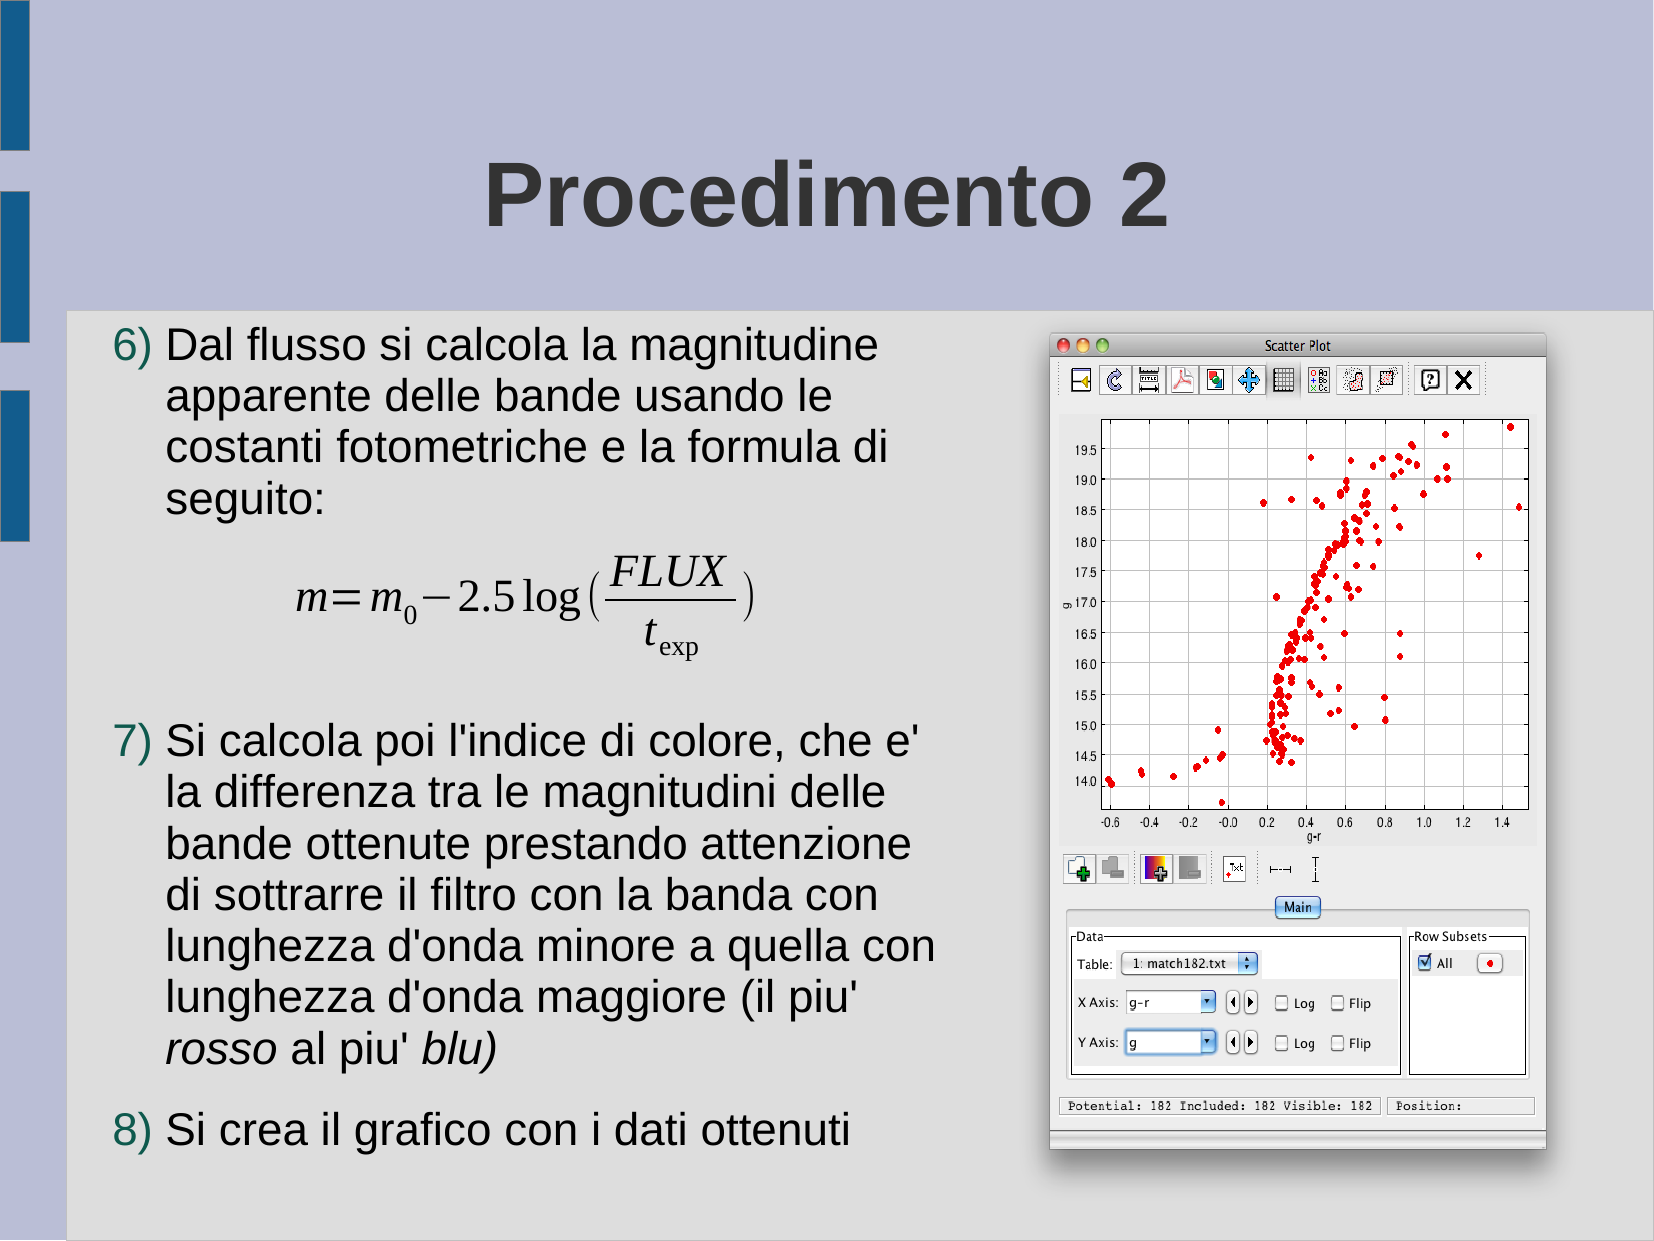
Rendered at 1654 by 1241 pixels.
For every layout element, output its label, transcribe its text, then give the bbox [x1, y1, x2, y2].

chart [282, 545, 768, 662]
list Dal flusso si calcola la magnitudine apparente delle bande usando le costanti fotometriche e la formula di seguito: Si calcola poi l'indice di colore, che e' la differenza tra le magnitudini delle bande ottenute prestando attenzione di sottrarre il filtro con la banda con lunghezza d'onda minore a quella con lunghezza d'onda maggiore (il piu' rosso al piu' blu) Si crea il grafico con i dati ottenuti [94, 318, 945, 1236]
title Procedimento 2 [121, 91, 1534, 299]
picture [1012, 307, 1583, 1209]
